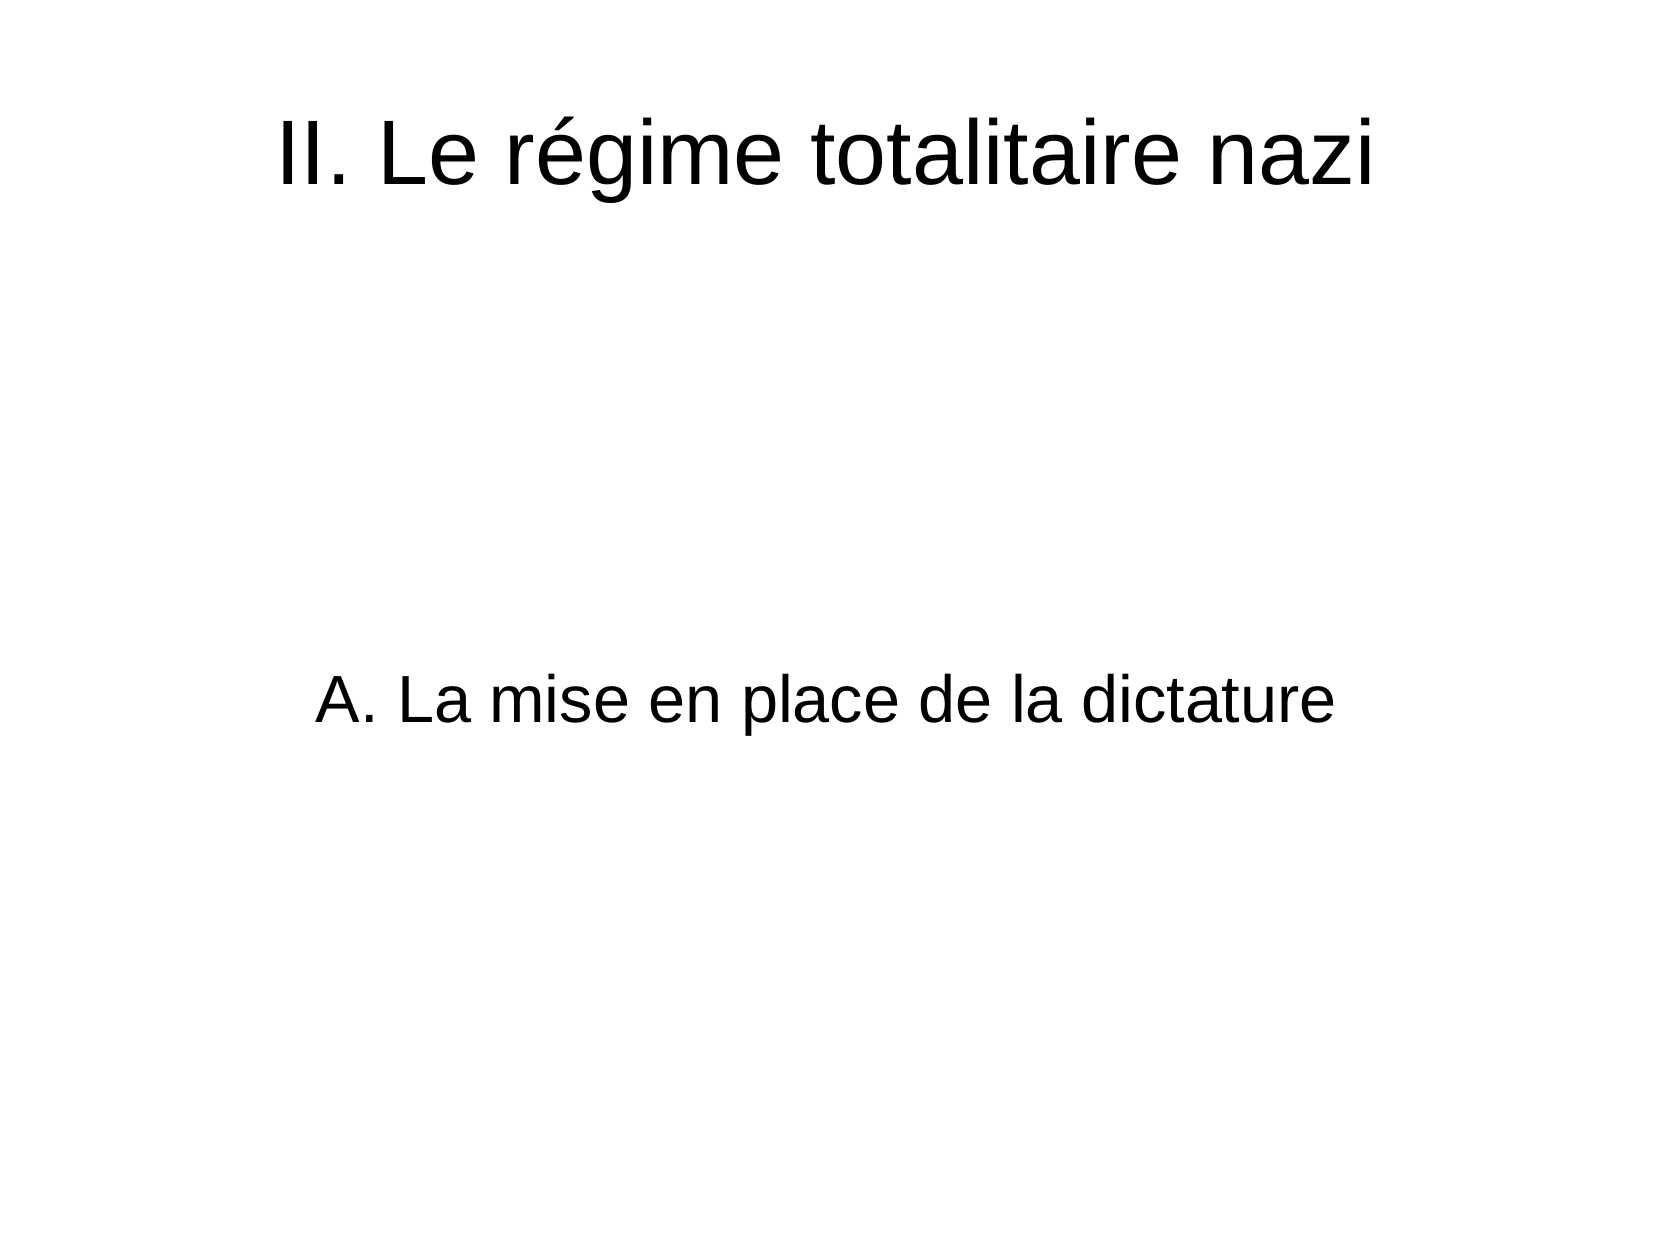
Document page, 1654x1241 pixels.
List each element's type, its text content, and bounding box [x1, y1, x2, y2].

title II. Le régime totalitaire nazi [82, 56, 1571, 250]
subtitle A. La mise en place de la dictature [82, 297, 1571, 1102]
